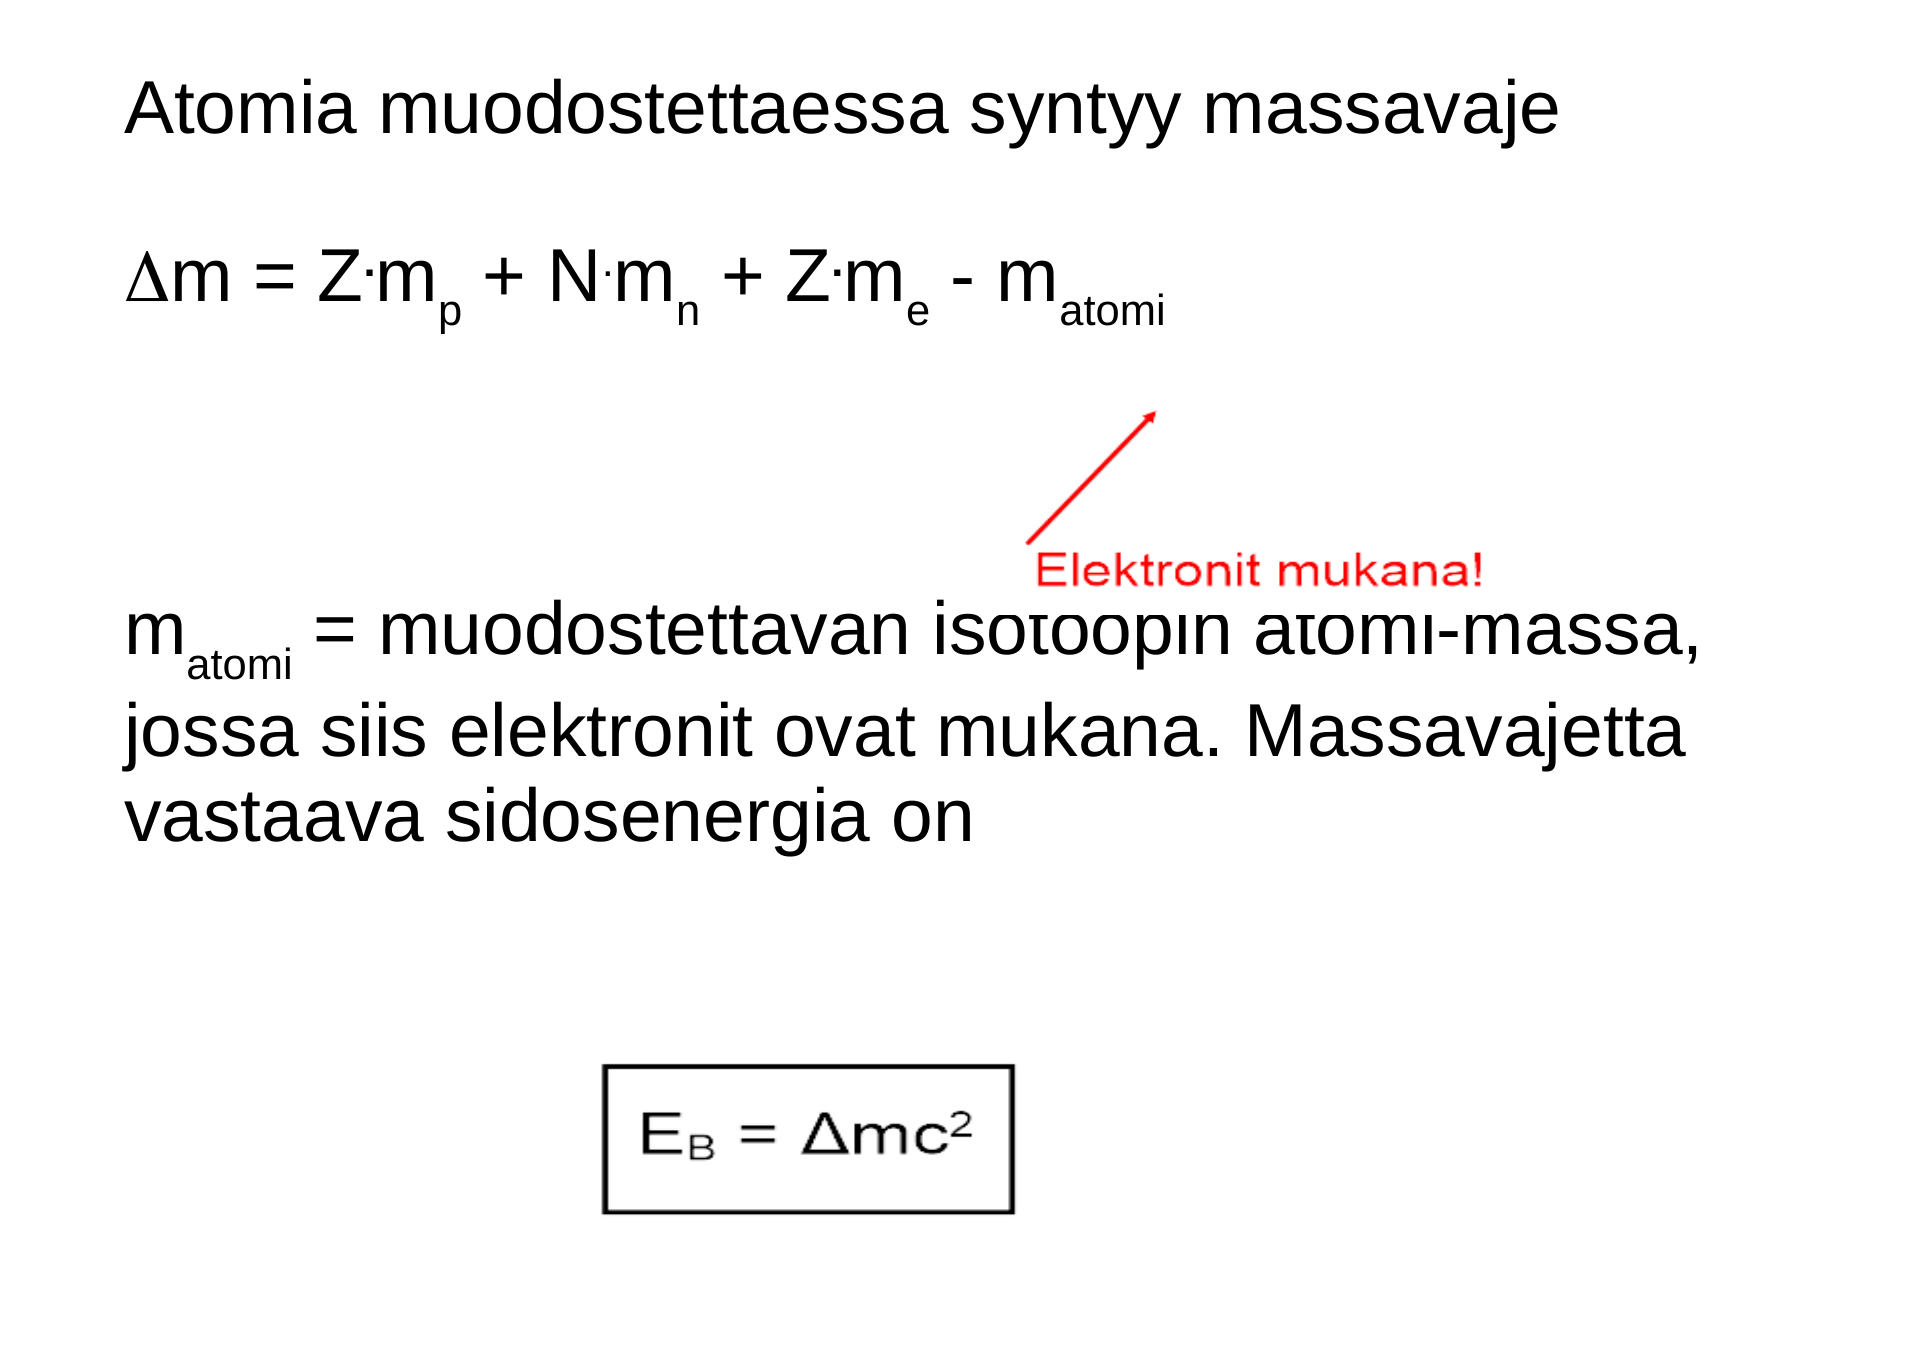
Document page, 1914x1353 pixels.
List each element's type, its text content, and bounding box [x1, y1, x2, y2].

picture [538, 1004, 1067, 1259]
picture [994, 386, 1504, 615]
text_box Atomia muodostettaessa syntyy massavaje Dm = Z.mp + N.mn + Z.me - matomi matomi = muodostettavan isotoopin atomi-massa, jossa siis elektronit ovat mukana. Massavajetta vastaava sidosenergia on [109, 57, 1832, 946]
